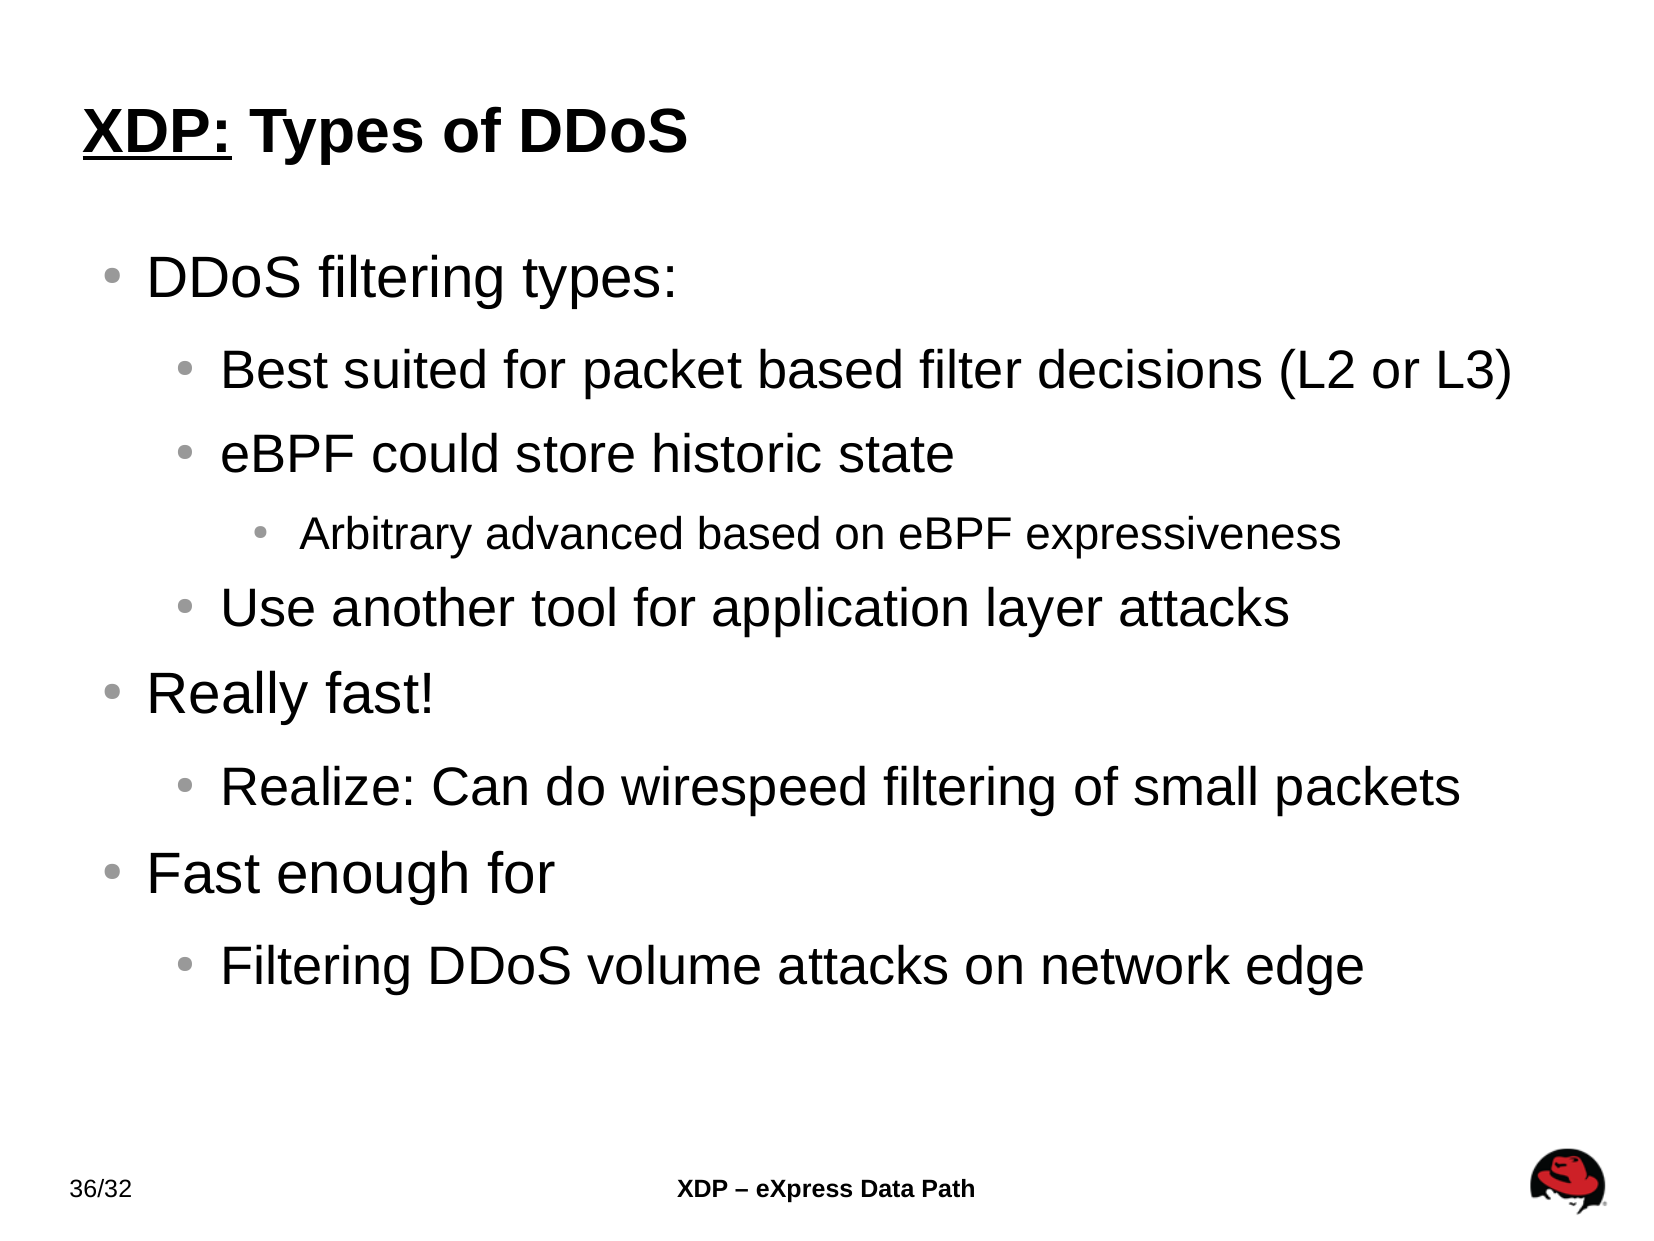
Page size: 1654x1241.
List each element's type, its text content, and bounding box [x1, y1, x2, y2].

list DDoS filtering types: Best suited for packet based filter decisions (L2 or L3) eBPF could store historic state Arbitrary advanced based on eBPF expressiveness Use another tool for application layer attacks Really fast! Realize: Can do wirespeed filtering of small packets Fast enough for Filtering DDoS volume attacks on network edge [86, 244, 1576, 1039]
title XDP: Types of DDoS [82, 37, 1571, 226]
picture [1529, 1146, 1613, 1224]
